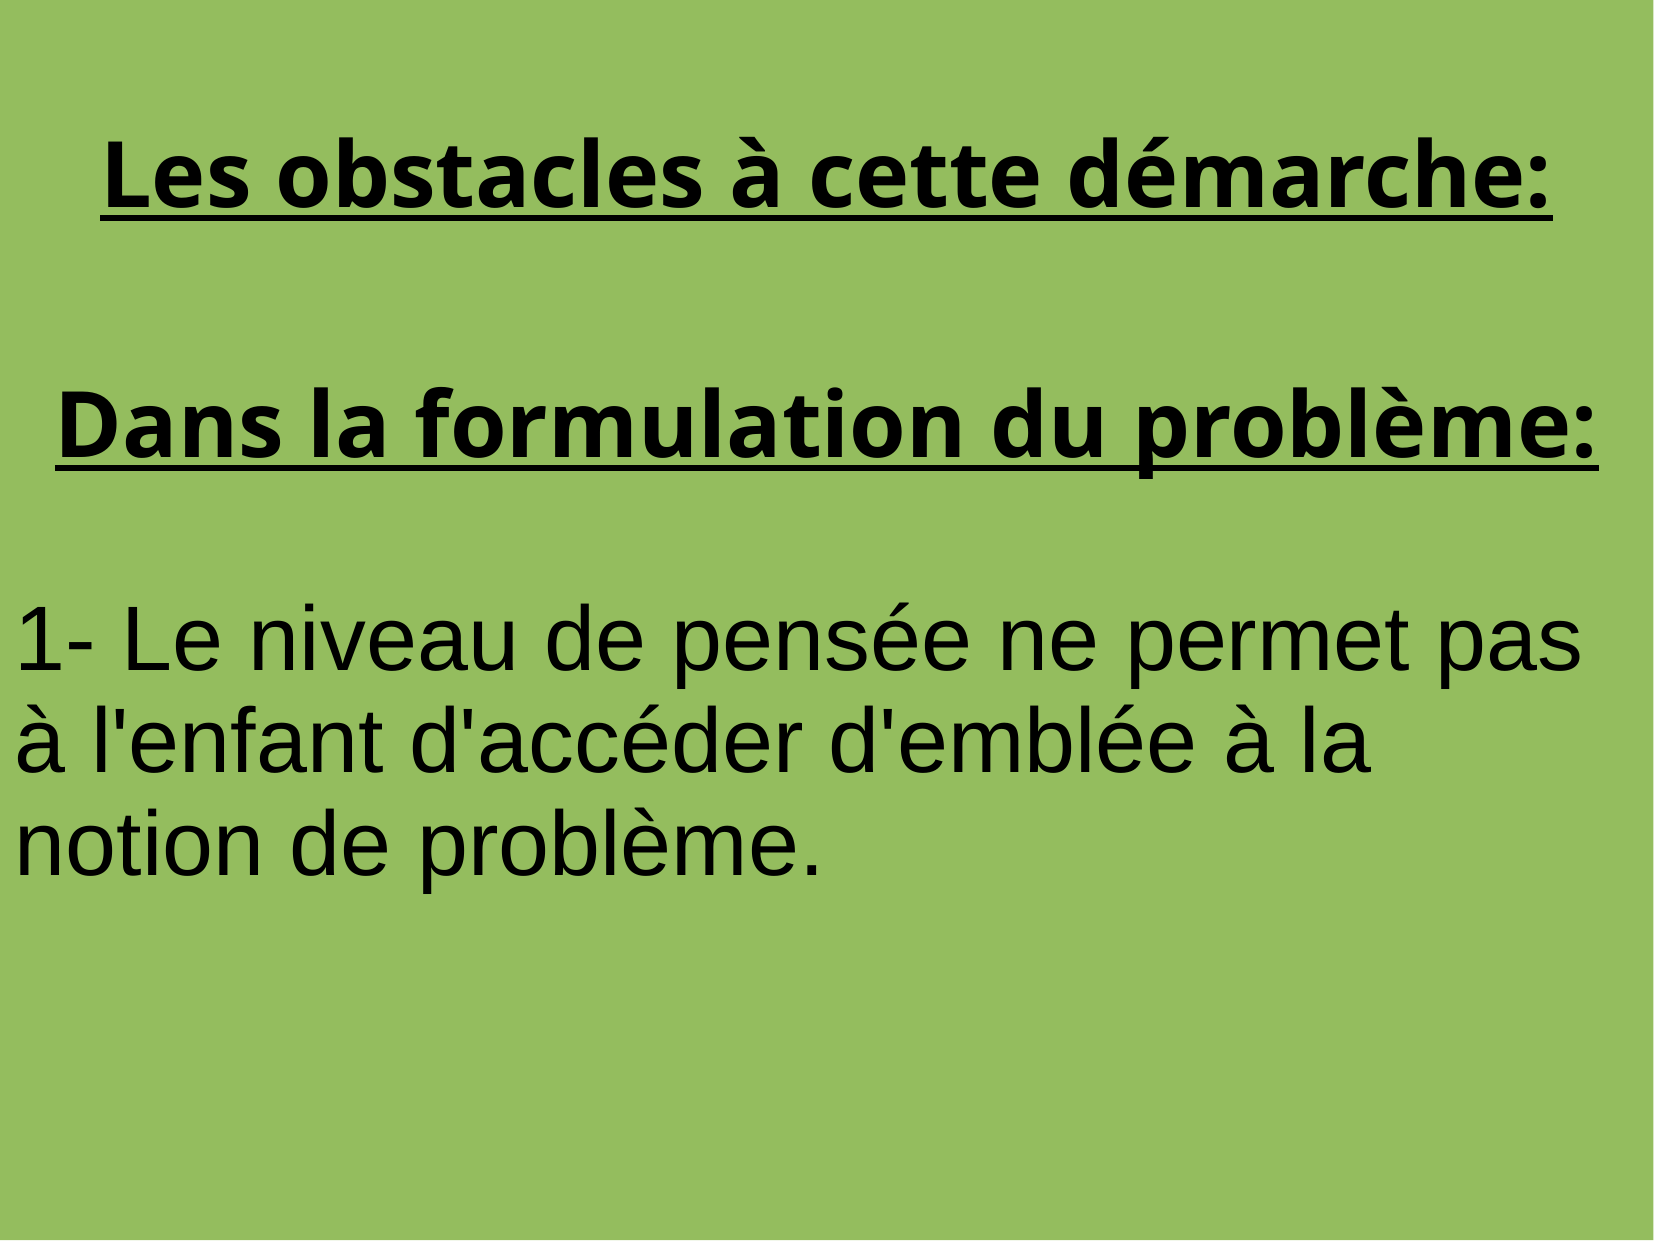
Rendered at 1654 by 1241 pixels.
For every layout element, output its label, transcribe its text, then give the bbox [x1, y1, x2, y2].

text_box Les obstacles à cette démarche: Dans la formulation du problème: 1- Le niveau de pensée ne permet pas à l'enfant d'accéder d'emblée à la notion de problème. [0, 0, 1654, 1241]
